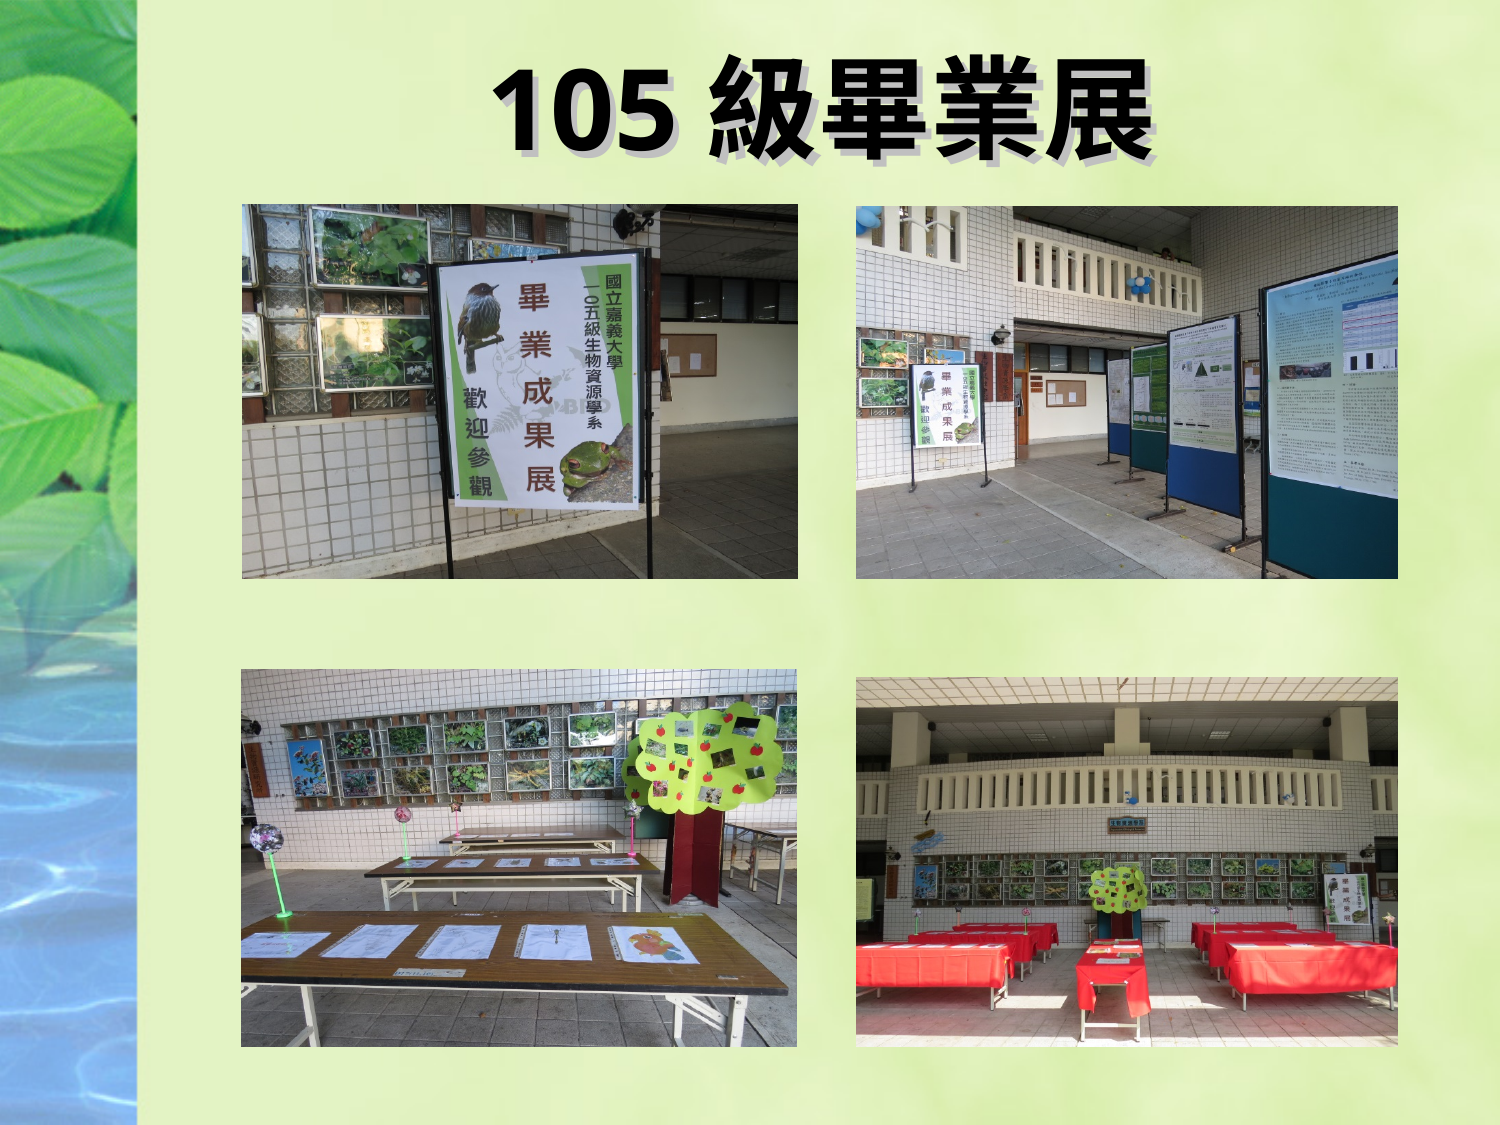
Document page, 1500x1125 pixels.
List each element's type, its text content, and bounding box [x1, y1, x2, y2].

picture [242, 204, 798, 579]
text_box 105級畢業展 [348, 31, 1293, 181]
picture [856, 677, 1398, 1047]
picture [241, 669, 797, 1047]
picture [856, 206, 1398, 579]
